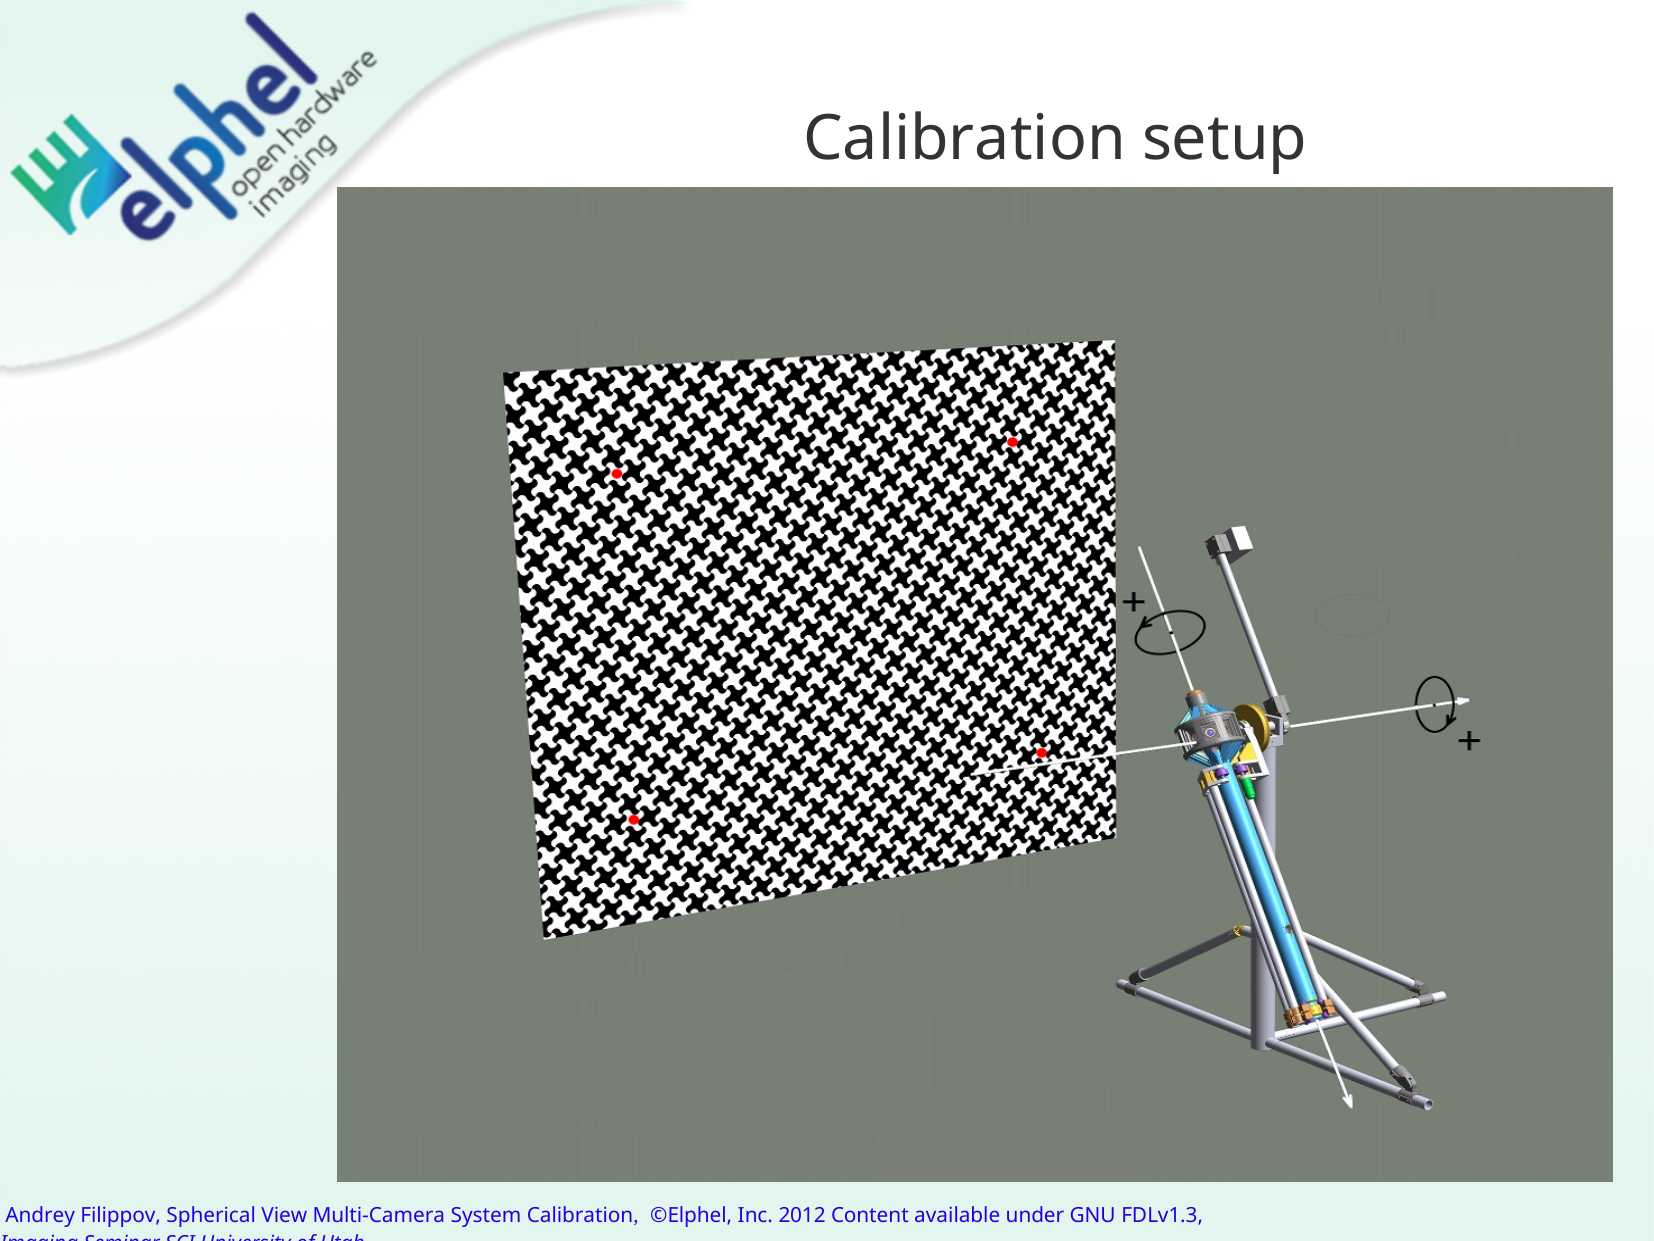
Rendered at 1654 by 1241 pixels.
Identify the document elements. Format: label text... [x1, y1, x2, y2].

picture [0, 0, 1654, 1241]
title Calibration setup [479, 27, 1632, 244]
